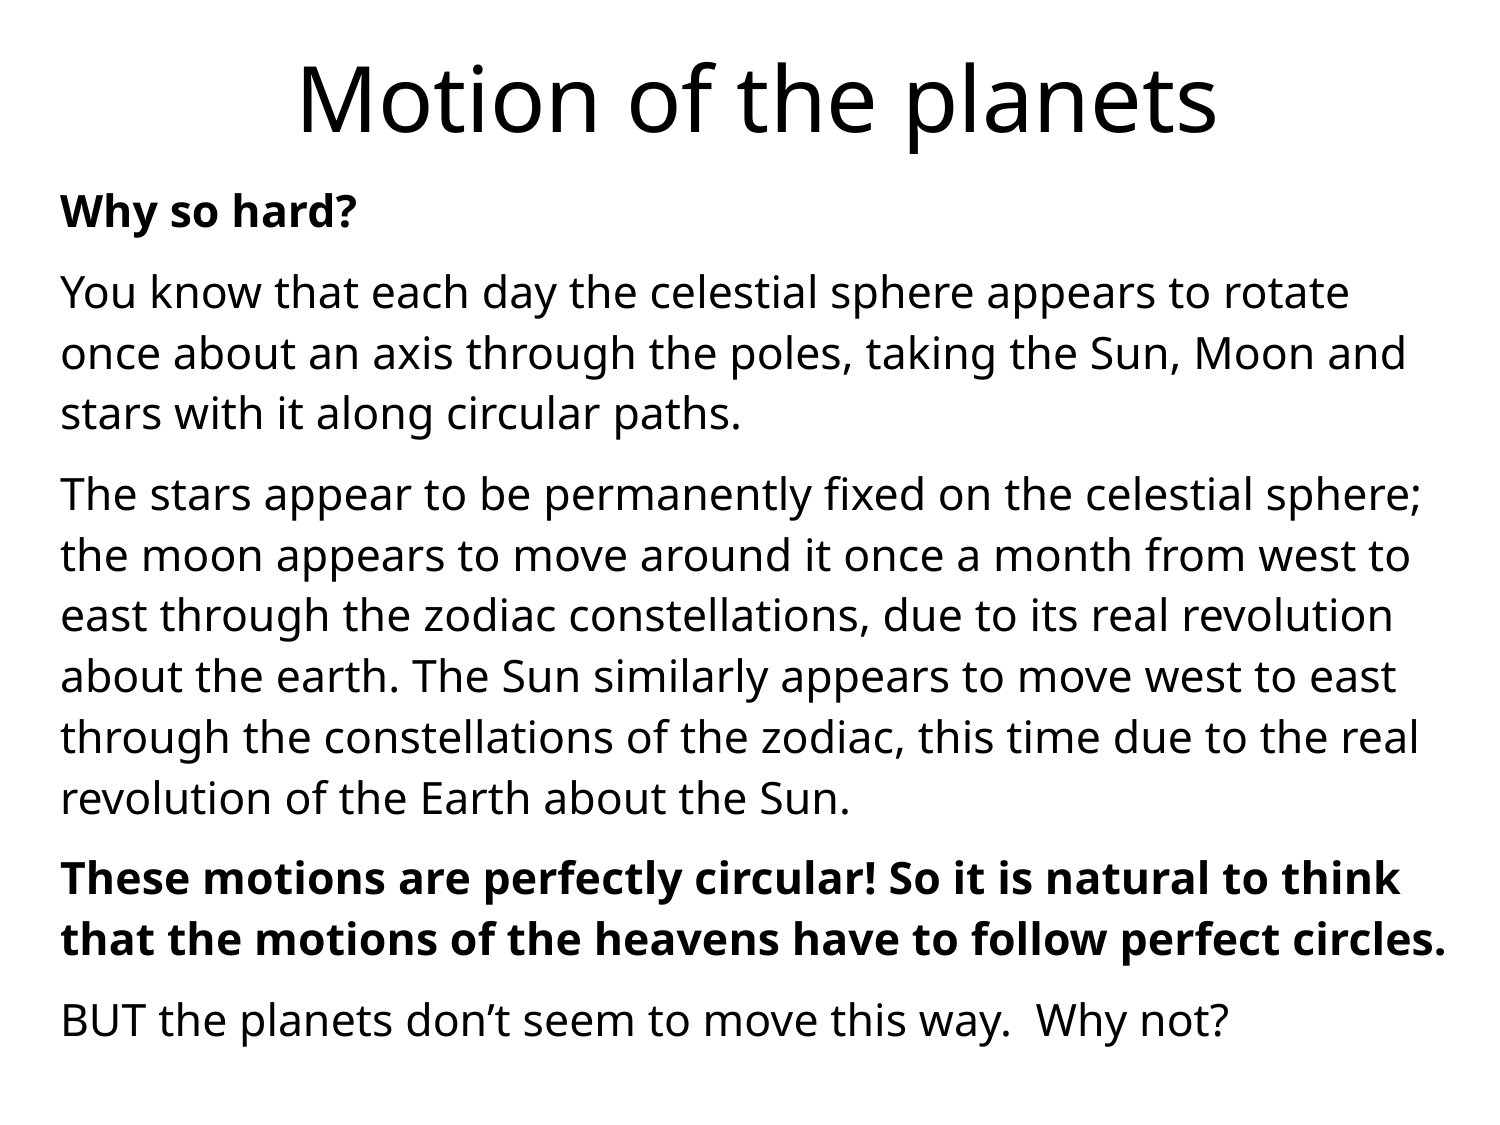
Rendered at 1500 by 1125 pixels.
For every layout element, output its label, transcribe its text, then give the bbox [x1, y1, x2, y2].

list Why so hard? You know that each day the celestial sphere appears to rotate once about an axis through the poles, taking the Sun, Moon and stars with it along circular paths. The stars appear to be permanently fixed on the celestial sphere; the moon appears to move around it once a month from west to east through the zodiac constellations, due to its real revolution about the earth. The Sun similarly appears to move west to east through the constellations of the zodiac, this time due to the real revolution of the Earth about the Sun. These motions are perfectly circular! So it is natural to think that the motions of the heavens have to follow perfect circles. BUT the planets don’t seem to move this way. Why not? [60, 179, 1456, 1098]
title Motion of the planets [60, 43, 1456, 152]
